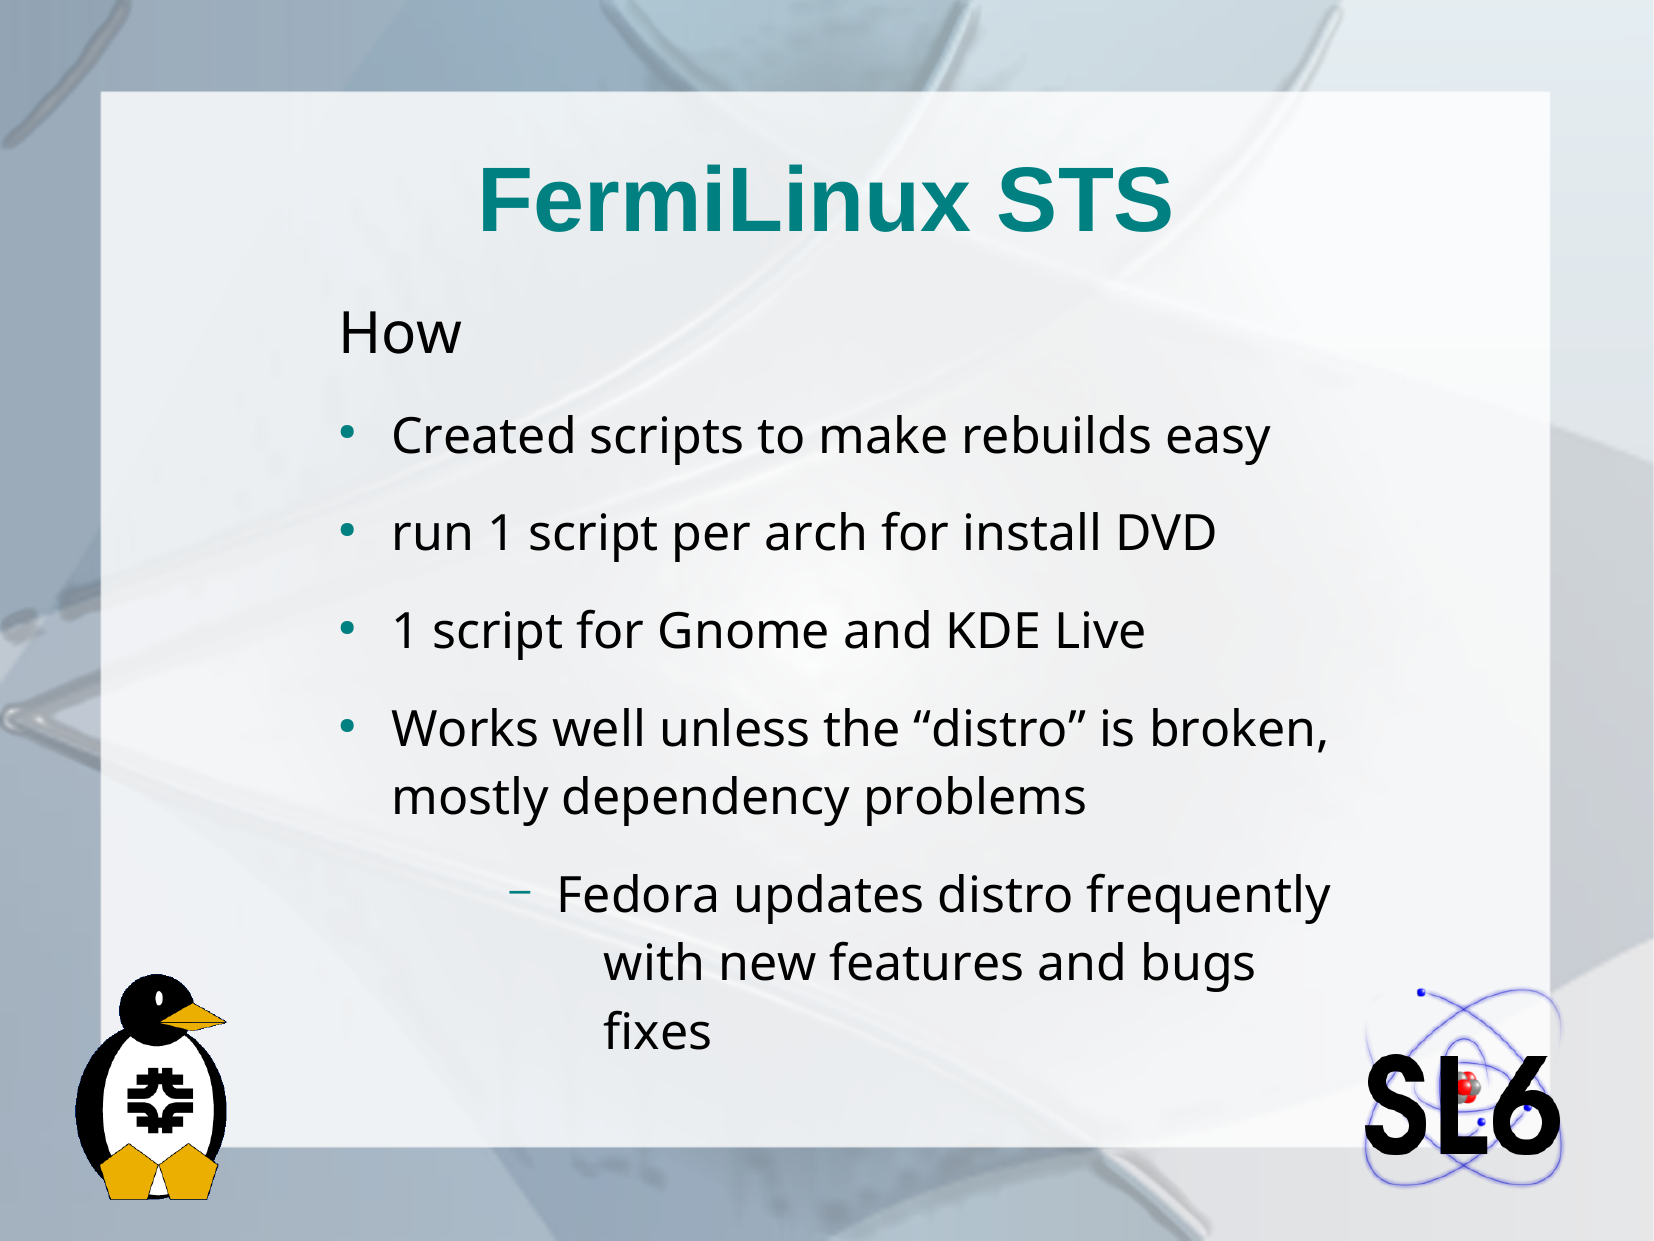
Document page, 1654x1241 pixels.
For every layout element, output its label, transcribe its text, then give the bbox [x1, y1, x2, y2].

picture [0, 0, 1654, 1241]
list How Created scripts to make rebuilds easy run 1 script per arch for install DVD 1 script for Gnome and KDE Live Works well unless the “distro” is broken, mostly dependency problems Fedora updates distro frequently with new features and bugs fixes [320, 290, 1334, 1171]
title FermiLinux STS [118, 96, 1536, 304]
